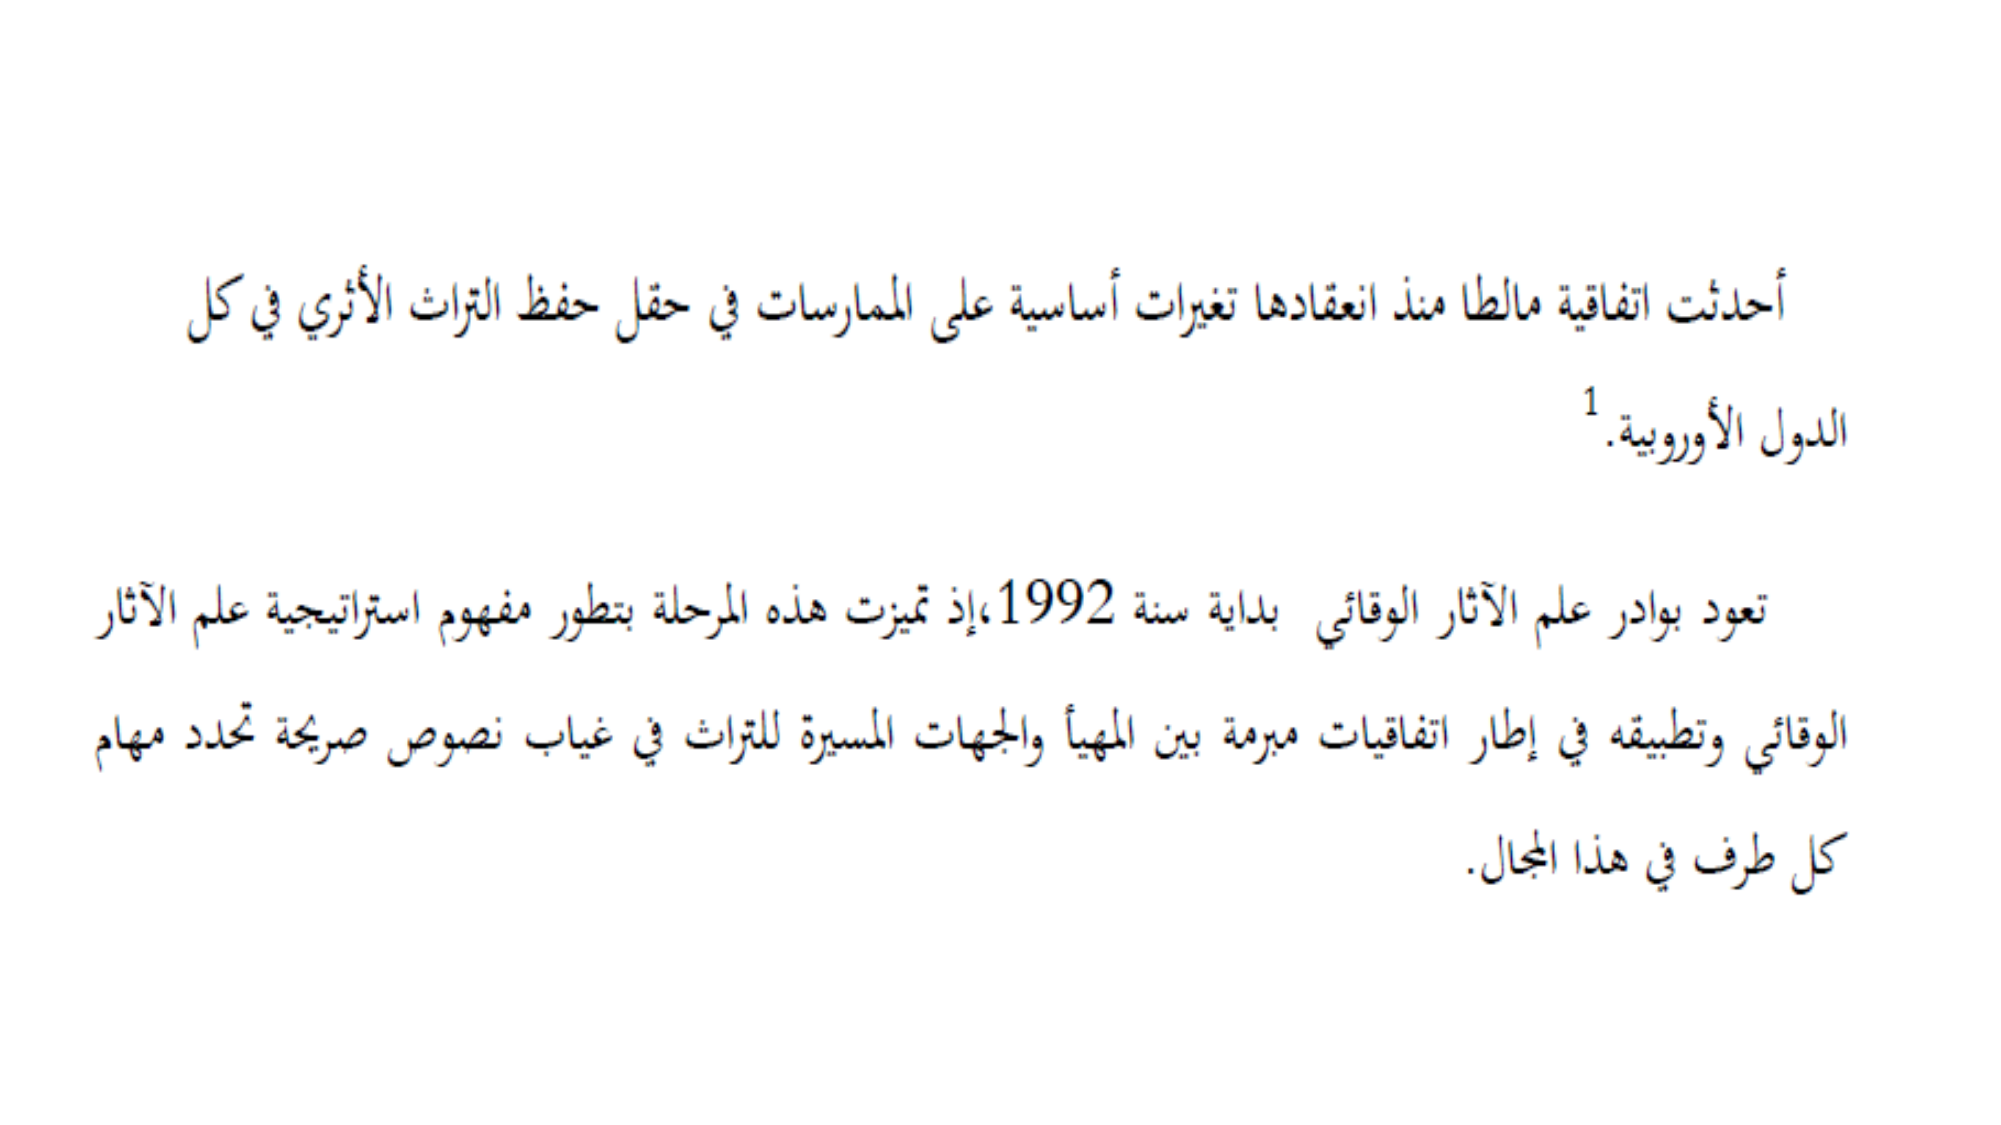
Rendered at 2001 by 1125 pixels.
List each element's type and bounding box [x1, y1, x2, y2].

picture [56, 231, 1870, 935]
